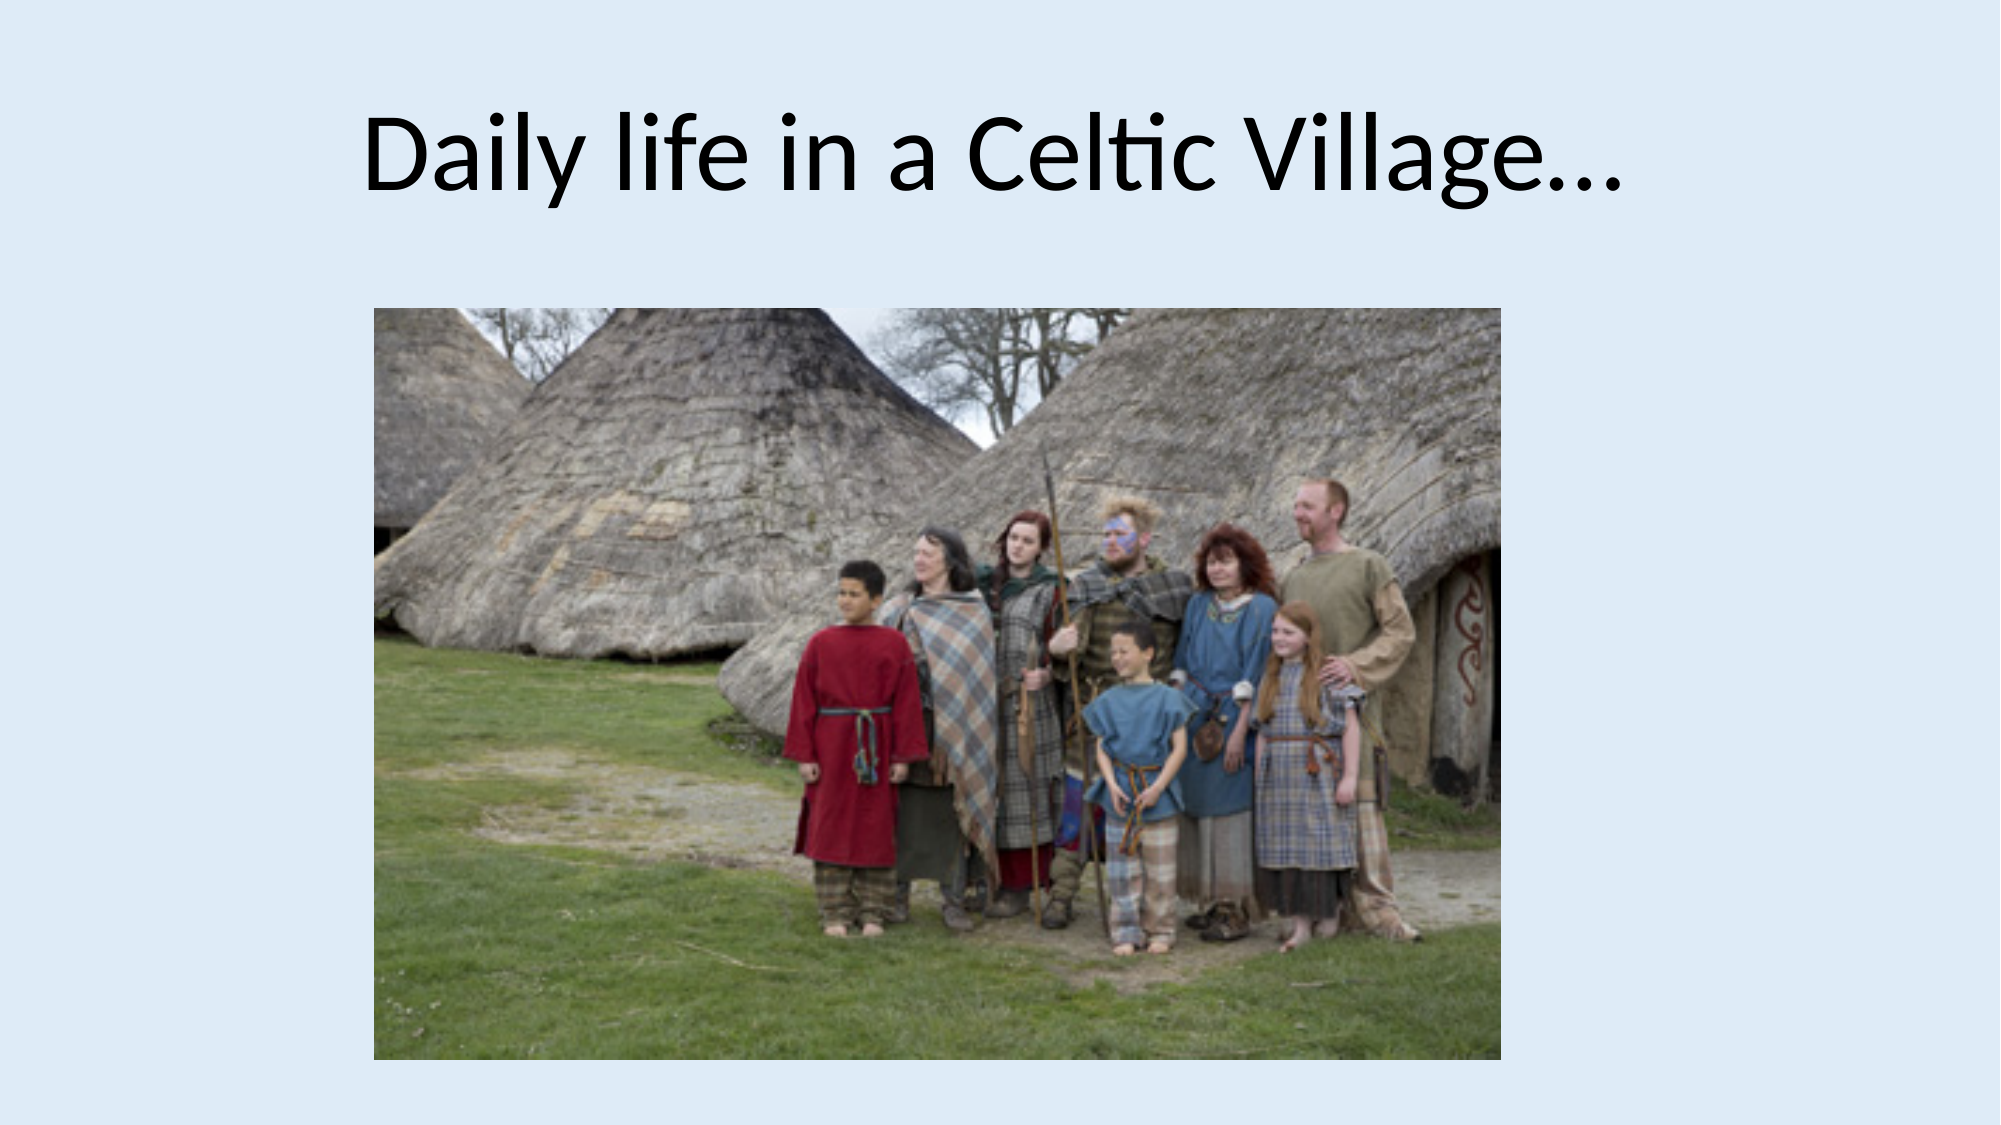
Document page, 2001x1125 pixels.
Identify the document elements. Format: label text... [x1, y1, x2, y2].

title Daily life in a Celtic Village… [229, 42, 1758, 223]
picture [374, 308, 1501, 1060]
